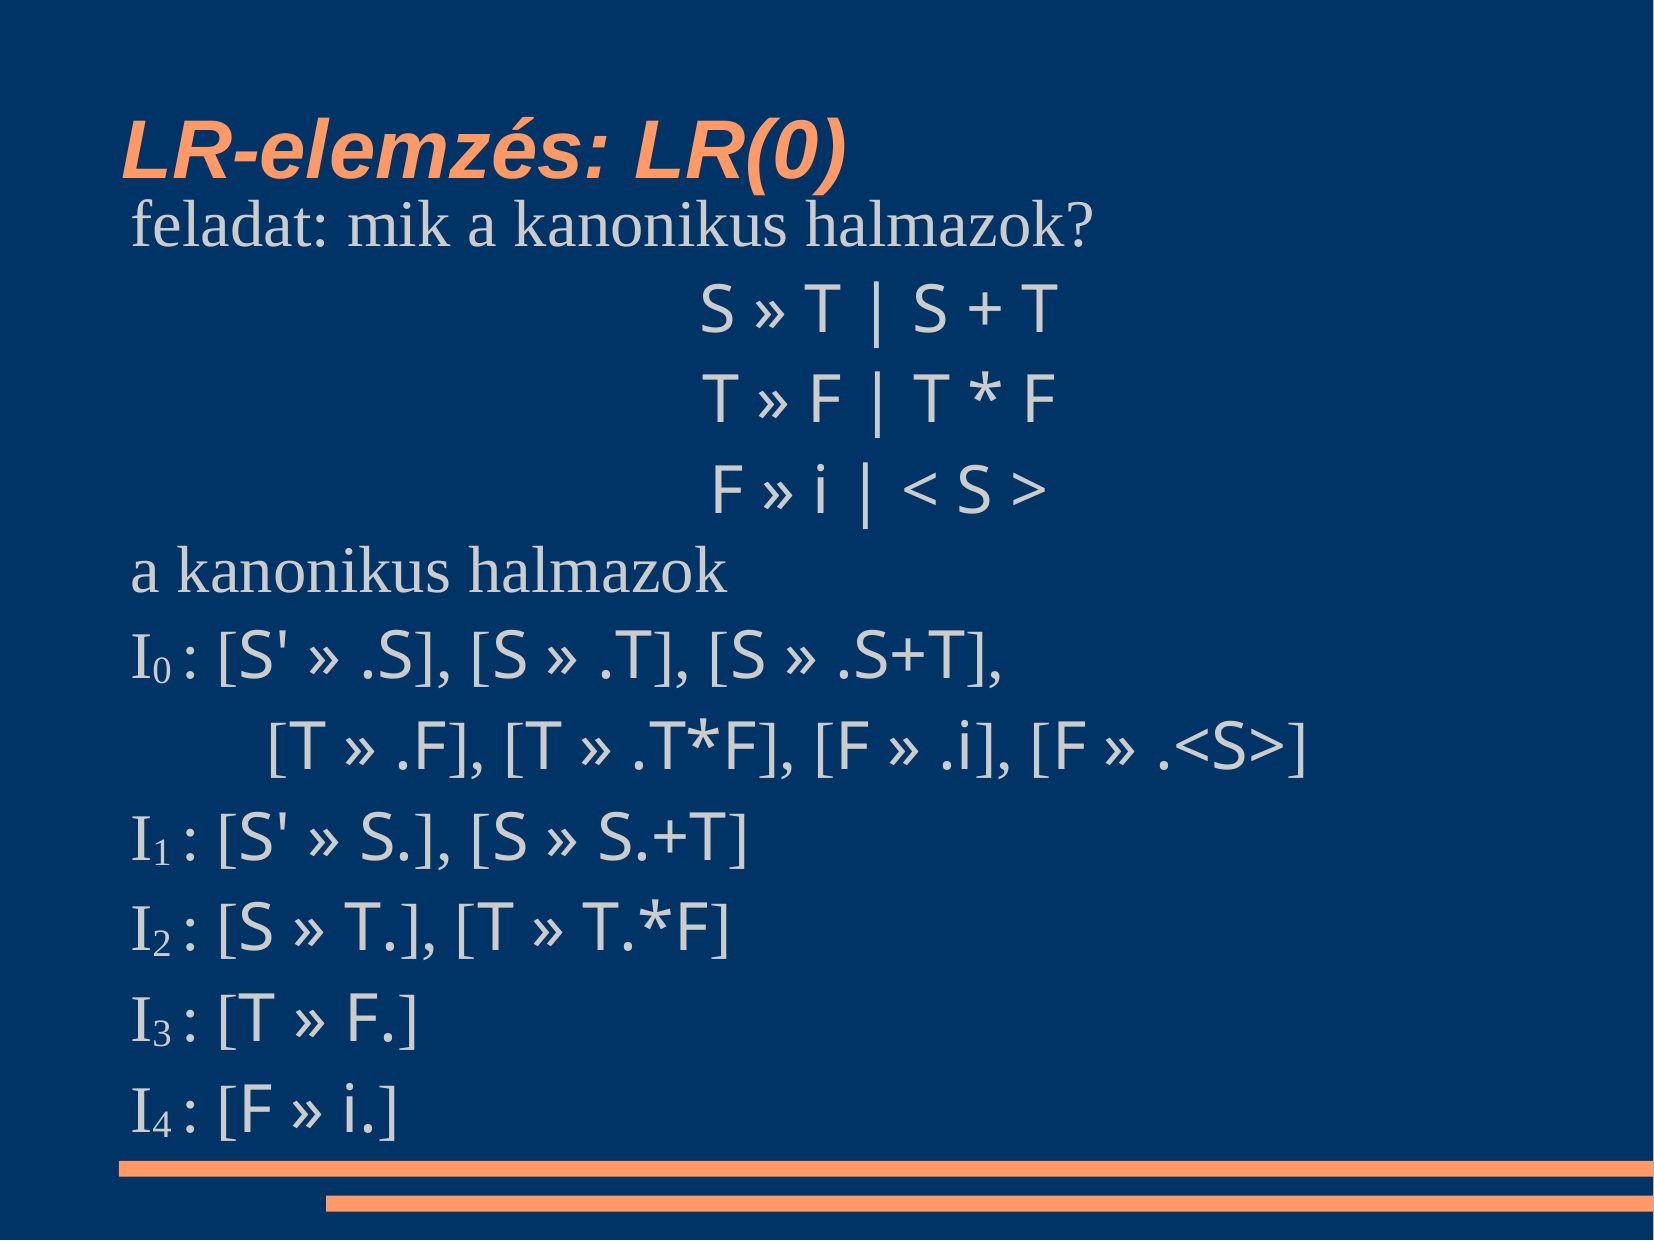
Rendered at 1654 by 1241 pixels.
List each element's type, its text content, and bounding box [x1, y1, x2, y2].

title LR-elemzés: LR(0) [121, 46, 1534, 184]
subtitle feladat: mik a kanonikus halmazok? S » T | S + T T » F | T * F F » i | < S > a kanonikus halmazok I0 : [S' » .S], [S » .T], [S » .S+T], [T » .F], [T » .T*F], [F » .i], [F » .<S>] I1 : [S' » S.], [S » S.+T] I2 : [S » T.], [T » T.*F] I3 : [T » F.] I4 : [F » i.] [112, 184, 1552, 1155]
